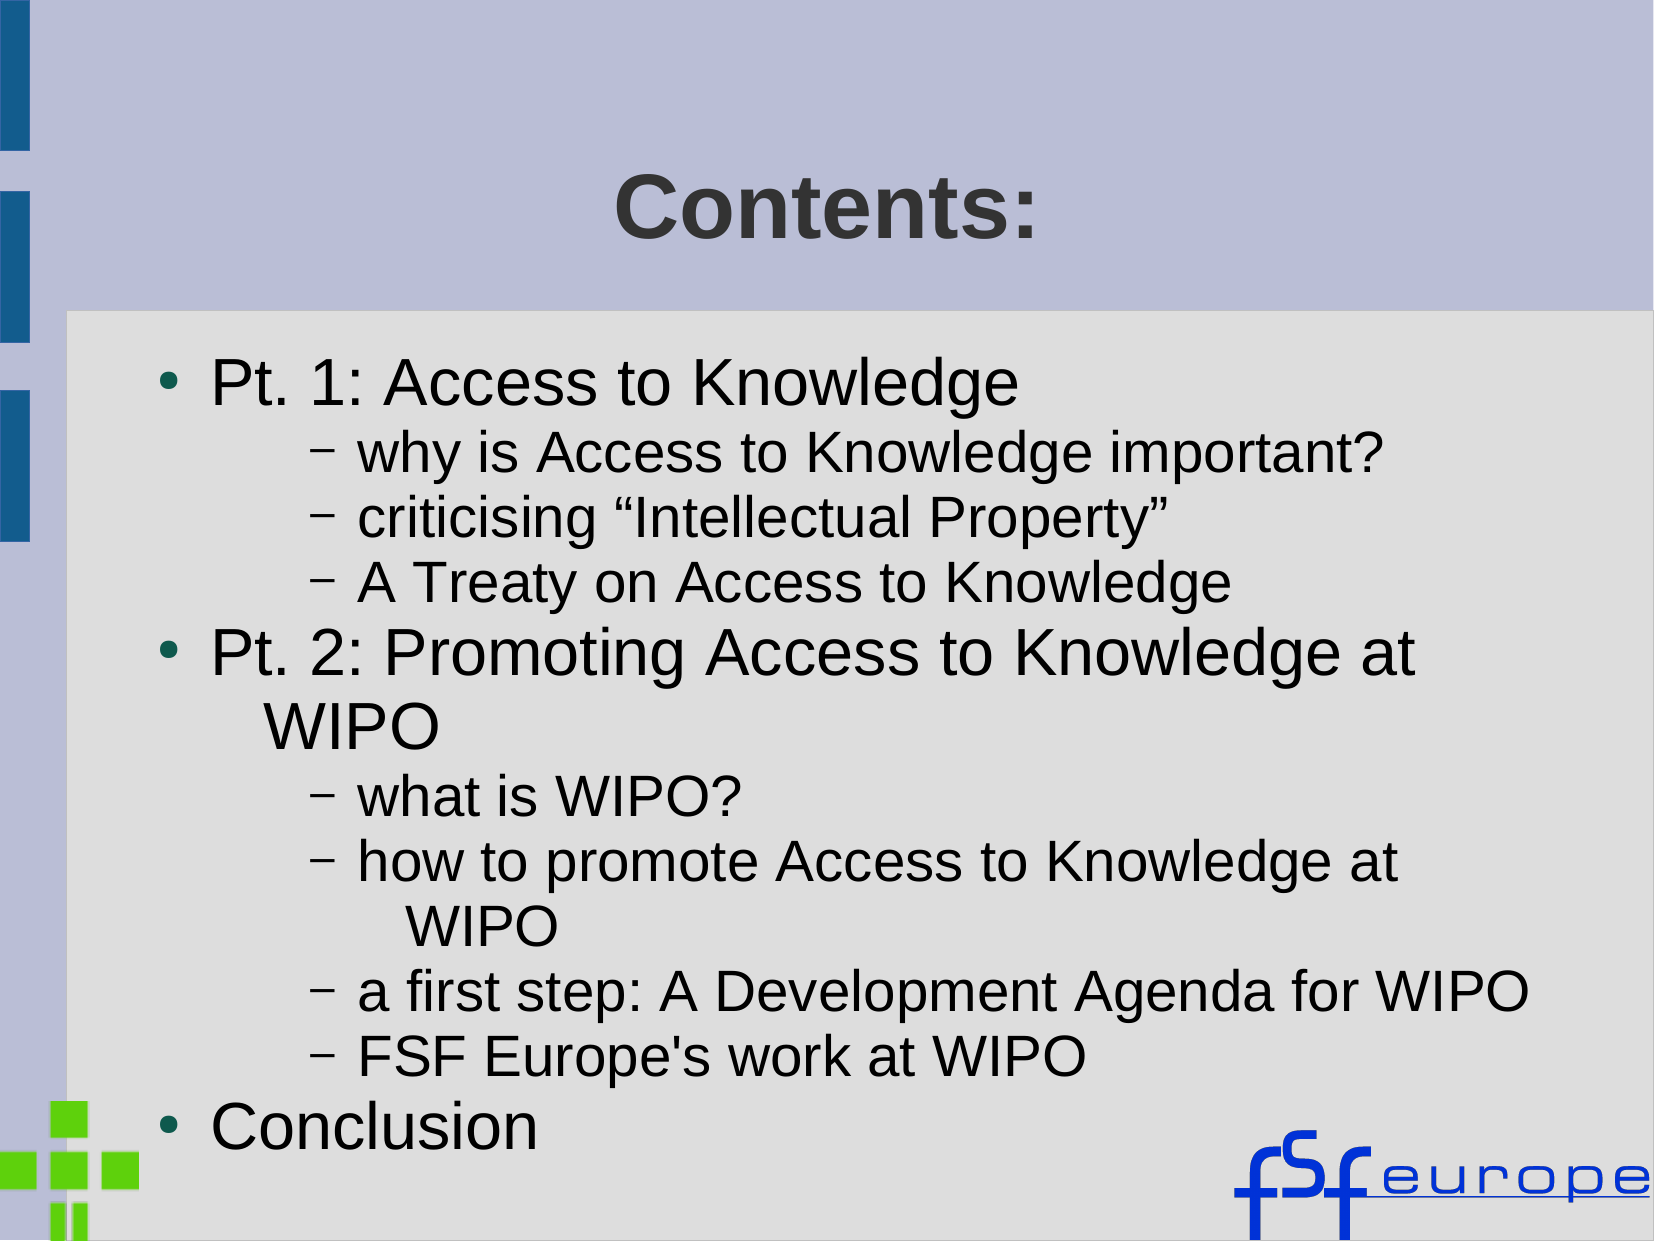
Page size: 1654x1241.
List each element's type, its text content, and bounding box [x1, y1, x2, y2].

title Contents: [121, 95, 1534, 318]
picture [1230, 1129, 1654, 1241]
picture [0, 1101, 139, 1241]
list Pt. 1: Access to Knowledge why is Access to Knowledge important? criticising “Intellectual Property” A Treaty on Access to Knowledge Pt. 2: Promoting Access to Knowledge at WIPO what is WIPO? how to promote Access to Knowledge at WIPO a first step: A Development Agenda for WIPO FSF Europe's work at WIPO Conclusion [121, 344, 1534, 1127]
